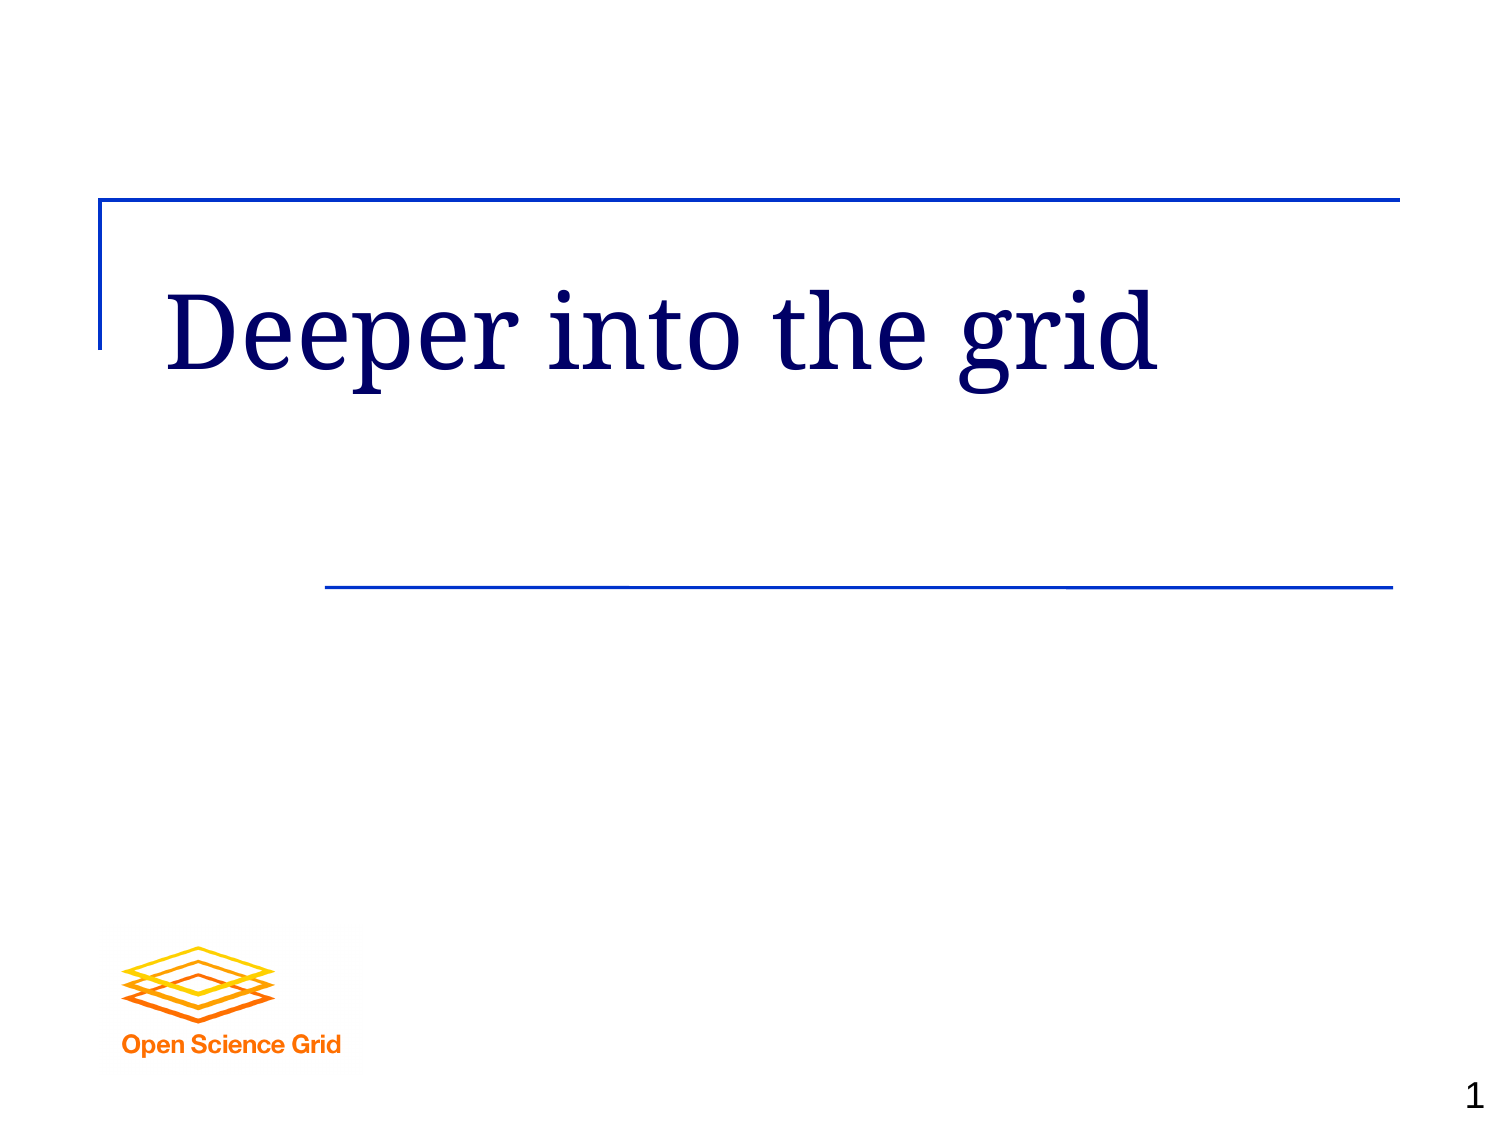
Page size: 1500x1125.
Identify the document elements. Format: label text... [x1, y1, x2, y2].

text_box <number> [1425, 1076, 1500, 1124]
title Deeper into the grid [149, 249, 1401, 538]
picture [99, 924, 363, 1075]
